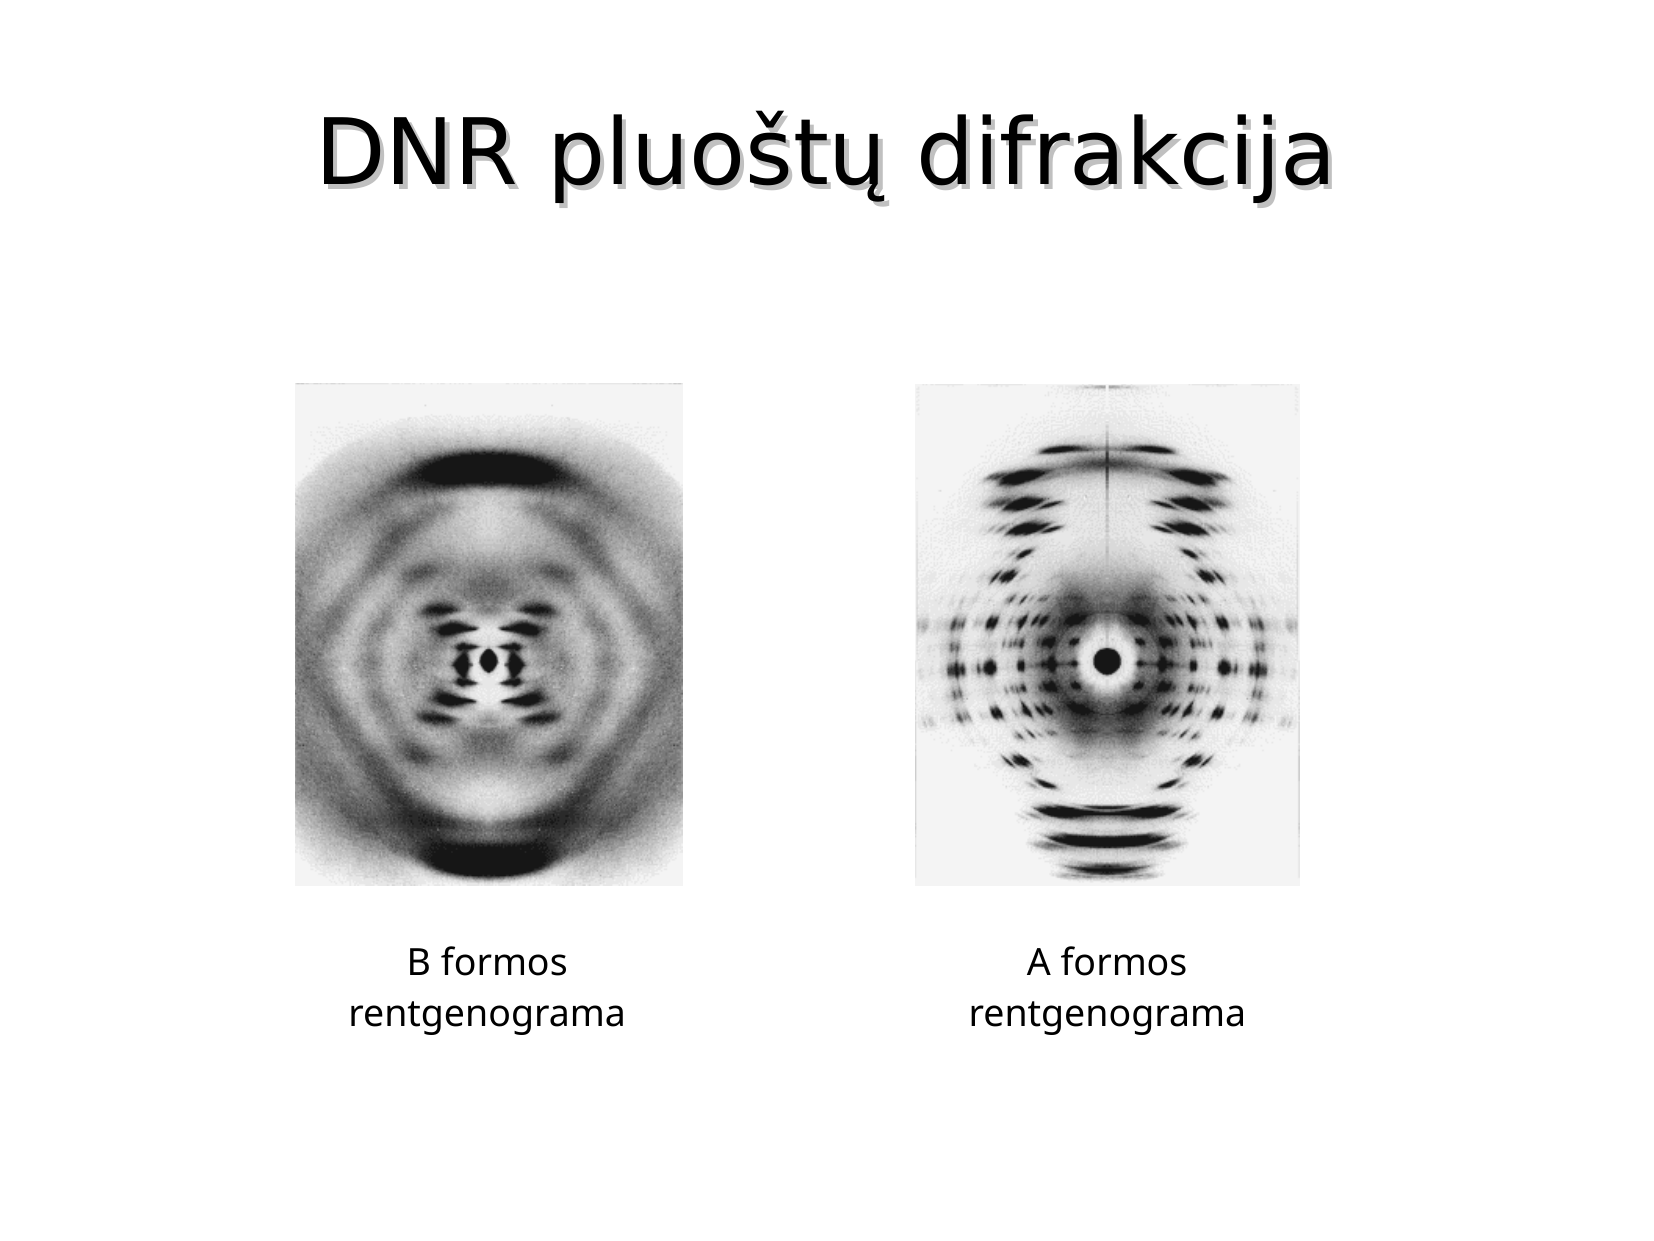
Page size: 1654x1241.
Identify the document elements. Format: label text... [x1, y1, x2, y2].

text_box B formos rentgenograma [324, 927, 650, 1034]
text_box A formos rentgenograma [944, 927, 1270, 1034]
picture [915, 384, 1300, 886]
title DNR pluoštų difrakcija [82, 49, 1571, 257]
picture [295, 383, 683, 886]
